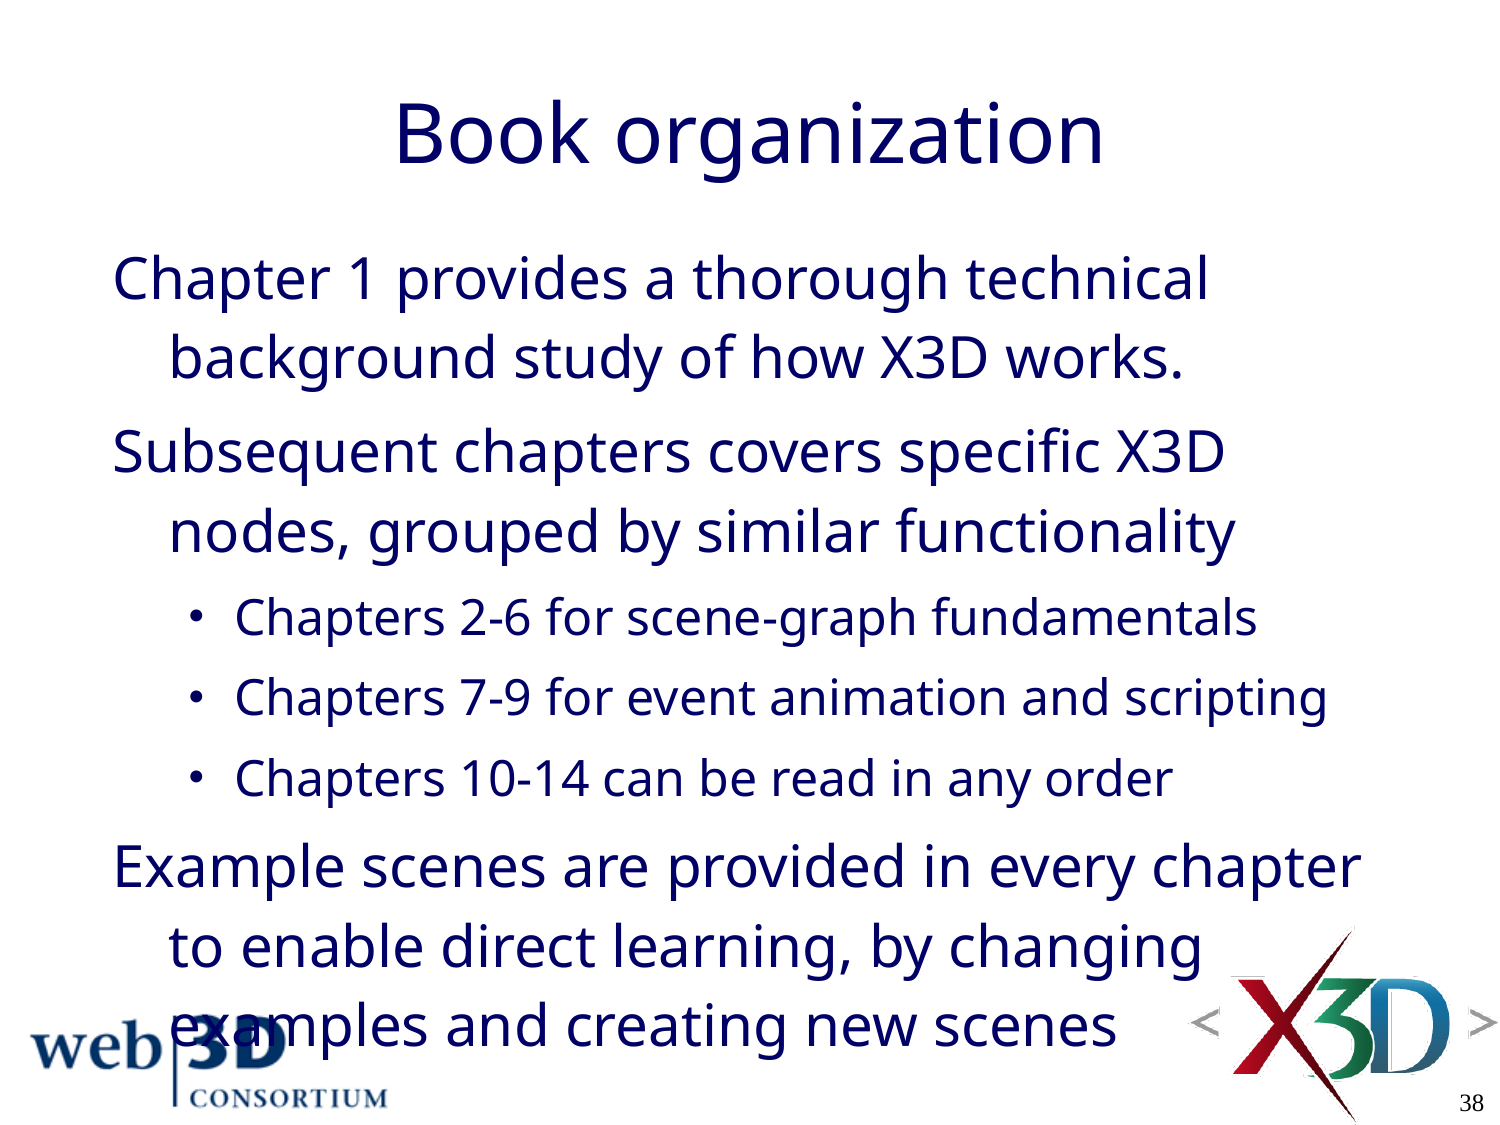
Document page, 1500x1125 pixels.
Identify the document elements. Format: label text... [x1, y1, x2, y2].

list Chapter 1 provides a thorough technical background study of how X3D works. Subsequent chapters covers specific X3D nodes, grouped by similar functionality Chapters 2-6 for scene-graph fundamentals Chapters 7-9 for event animation and scripting Chapters 10-14 can be read in any order Example scenes are provided in every chapter to enable direct learning, by changing examples and creating new scenes [112, 237, 1388, 1062]
picture [1187, 926, 1500, 1125]
title Book organization [112, 37, 1388, 226]
picture [12, 998, 413, 1118]
